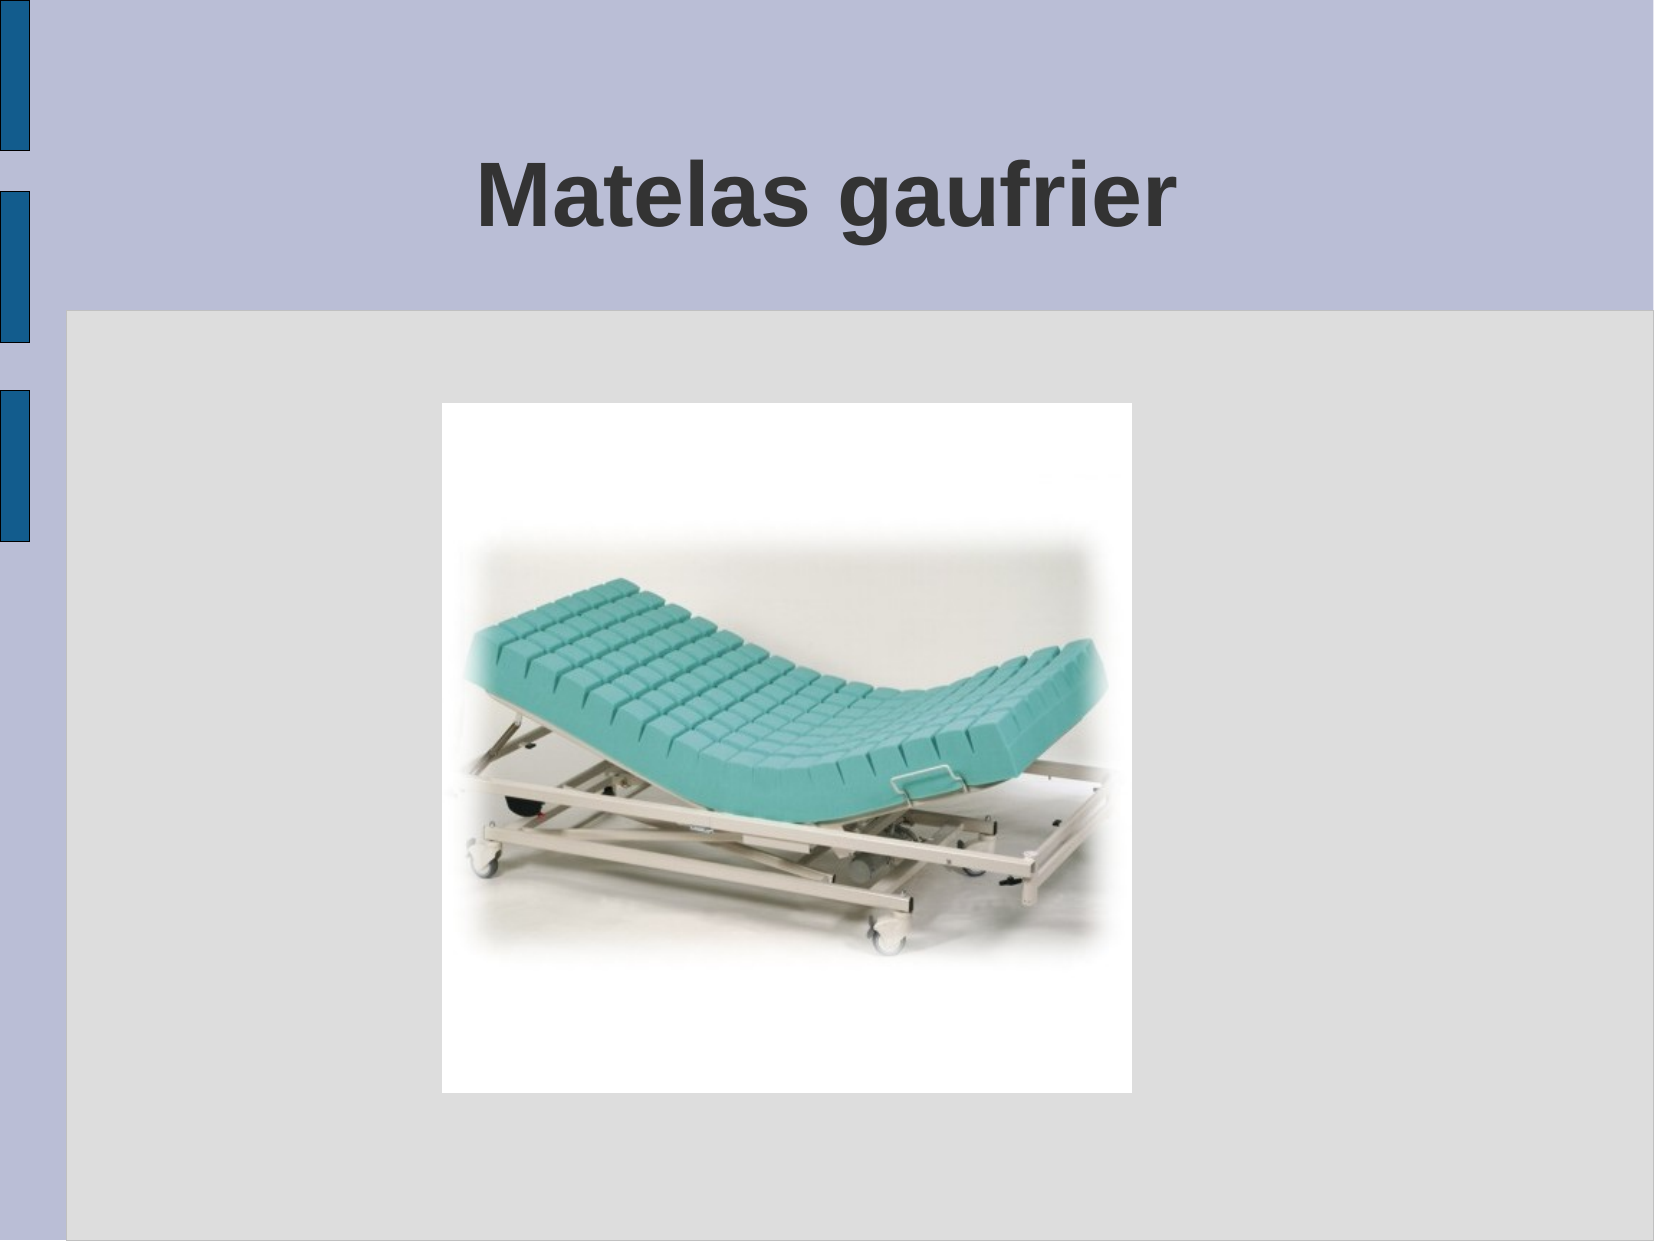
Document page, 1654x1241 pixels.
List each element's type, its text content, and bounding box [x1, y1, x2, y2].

title Matelas gaufrier [121, 91, 1534, 299]
picture [442, 403, 1132, 1093]
